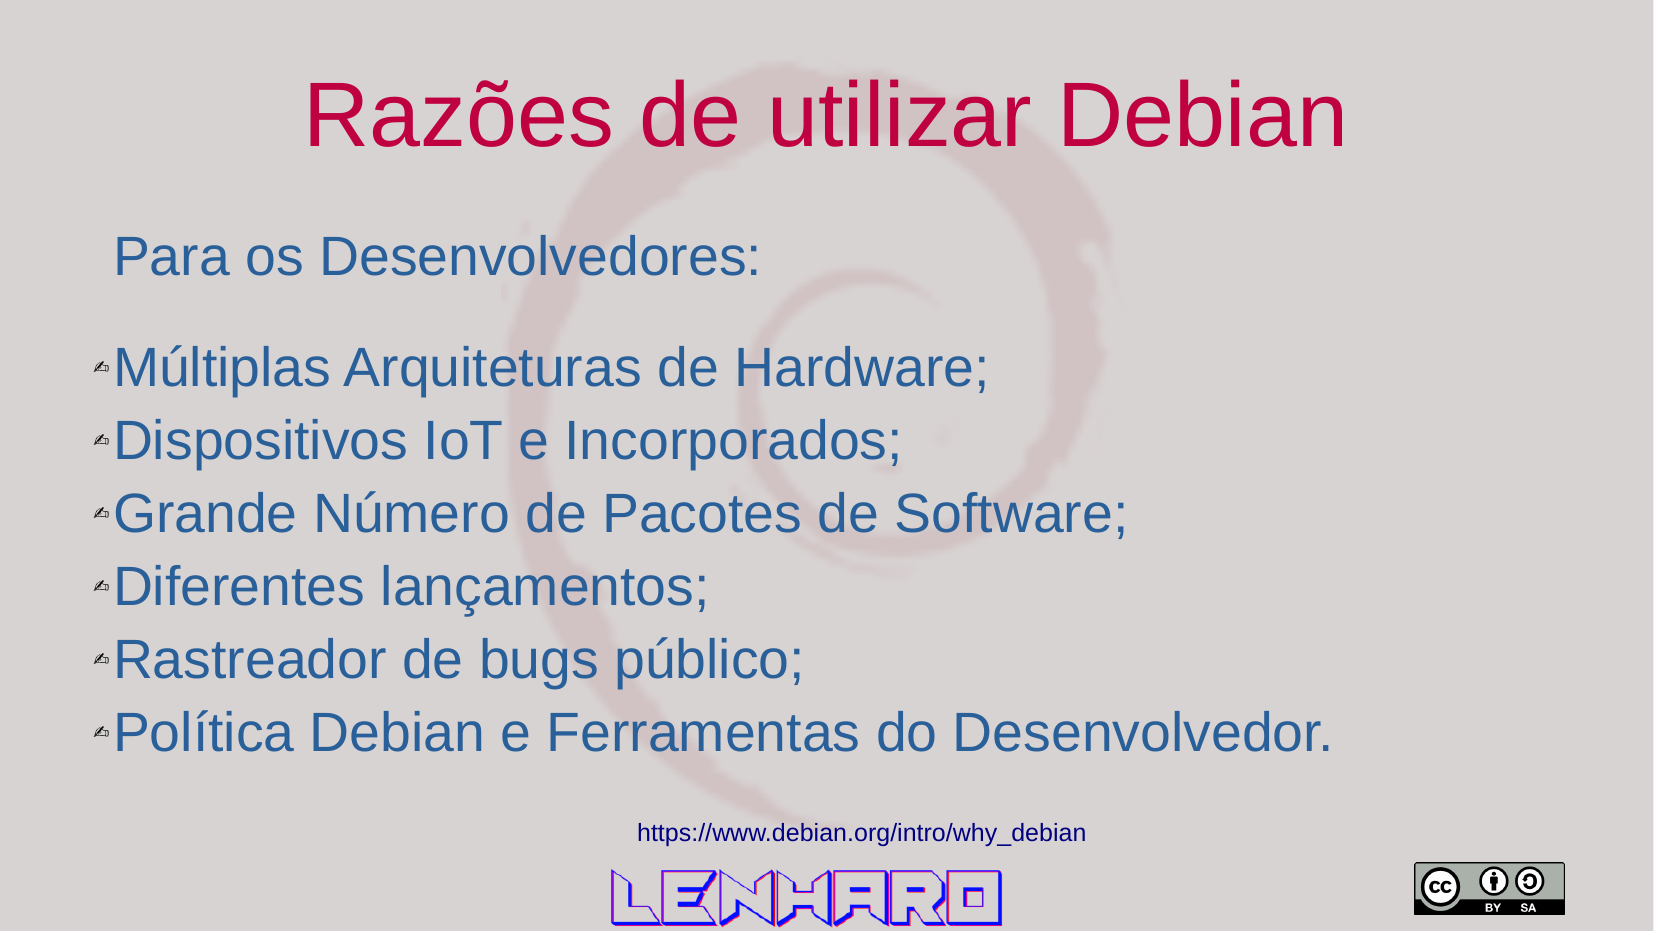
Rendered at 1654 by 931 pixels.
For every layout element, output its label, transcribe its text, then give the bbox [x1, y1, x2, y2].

list Para os Desenvolvedores: Múltiplas Arquiteturas de Hardware; Dispositivos IoT e Incorporados; Grande Número de Pacotes de Software; Diferentes lançamentos; Rastreador de bugs público; Política Debian e Ferramentas do Desenvolvedor. [86, 225, 1576, 765]
title Razões de utilizar Debian [82, 37, 1571, 193]
picture [0, 0, 1654, 931]
text_box https://www.debian.org/intro/why_debian [112, 811, 1613, 854]
